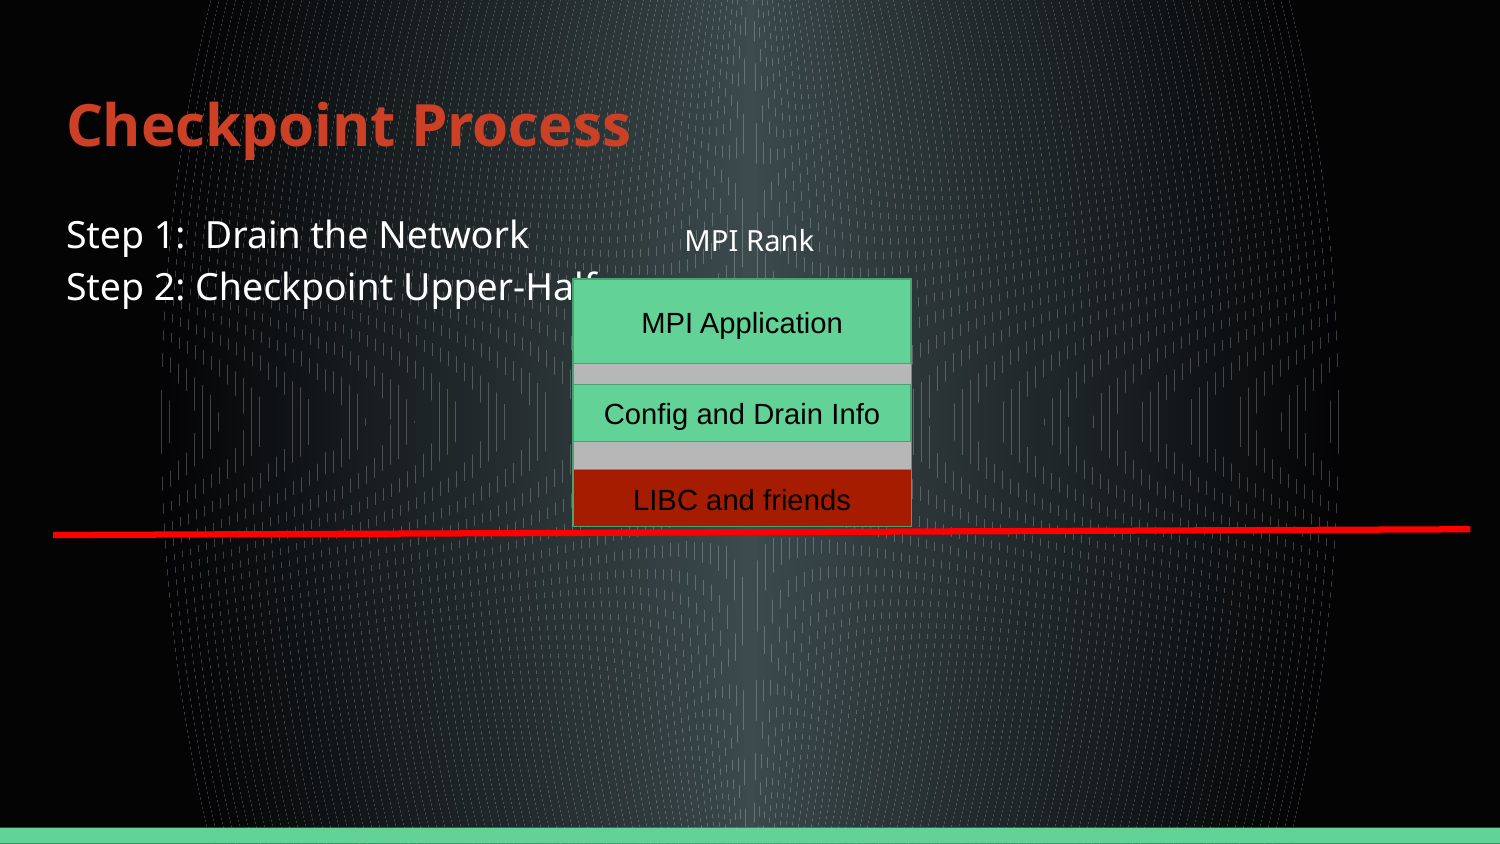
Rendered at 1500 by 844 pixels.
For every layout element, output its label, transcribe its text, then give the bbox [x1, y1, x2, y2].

list Step 1: Drain the Network Step 2: Checkpoint Upper-Half [51, 189, 1449, 771]
text_box [572, 278, 912, 469]
text_box Config and Drain Info [573, 384, 912, 442]
text_box LIBC and friends [572, 469, 912, 527]
text_box MPI Application [573, 279, 912, 364]
title Checkpoint Process [51, 72, 1449, 167]
text_box MPI Rank [669, 206, 831, 273]
